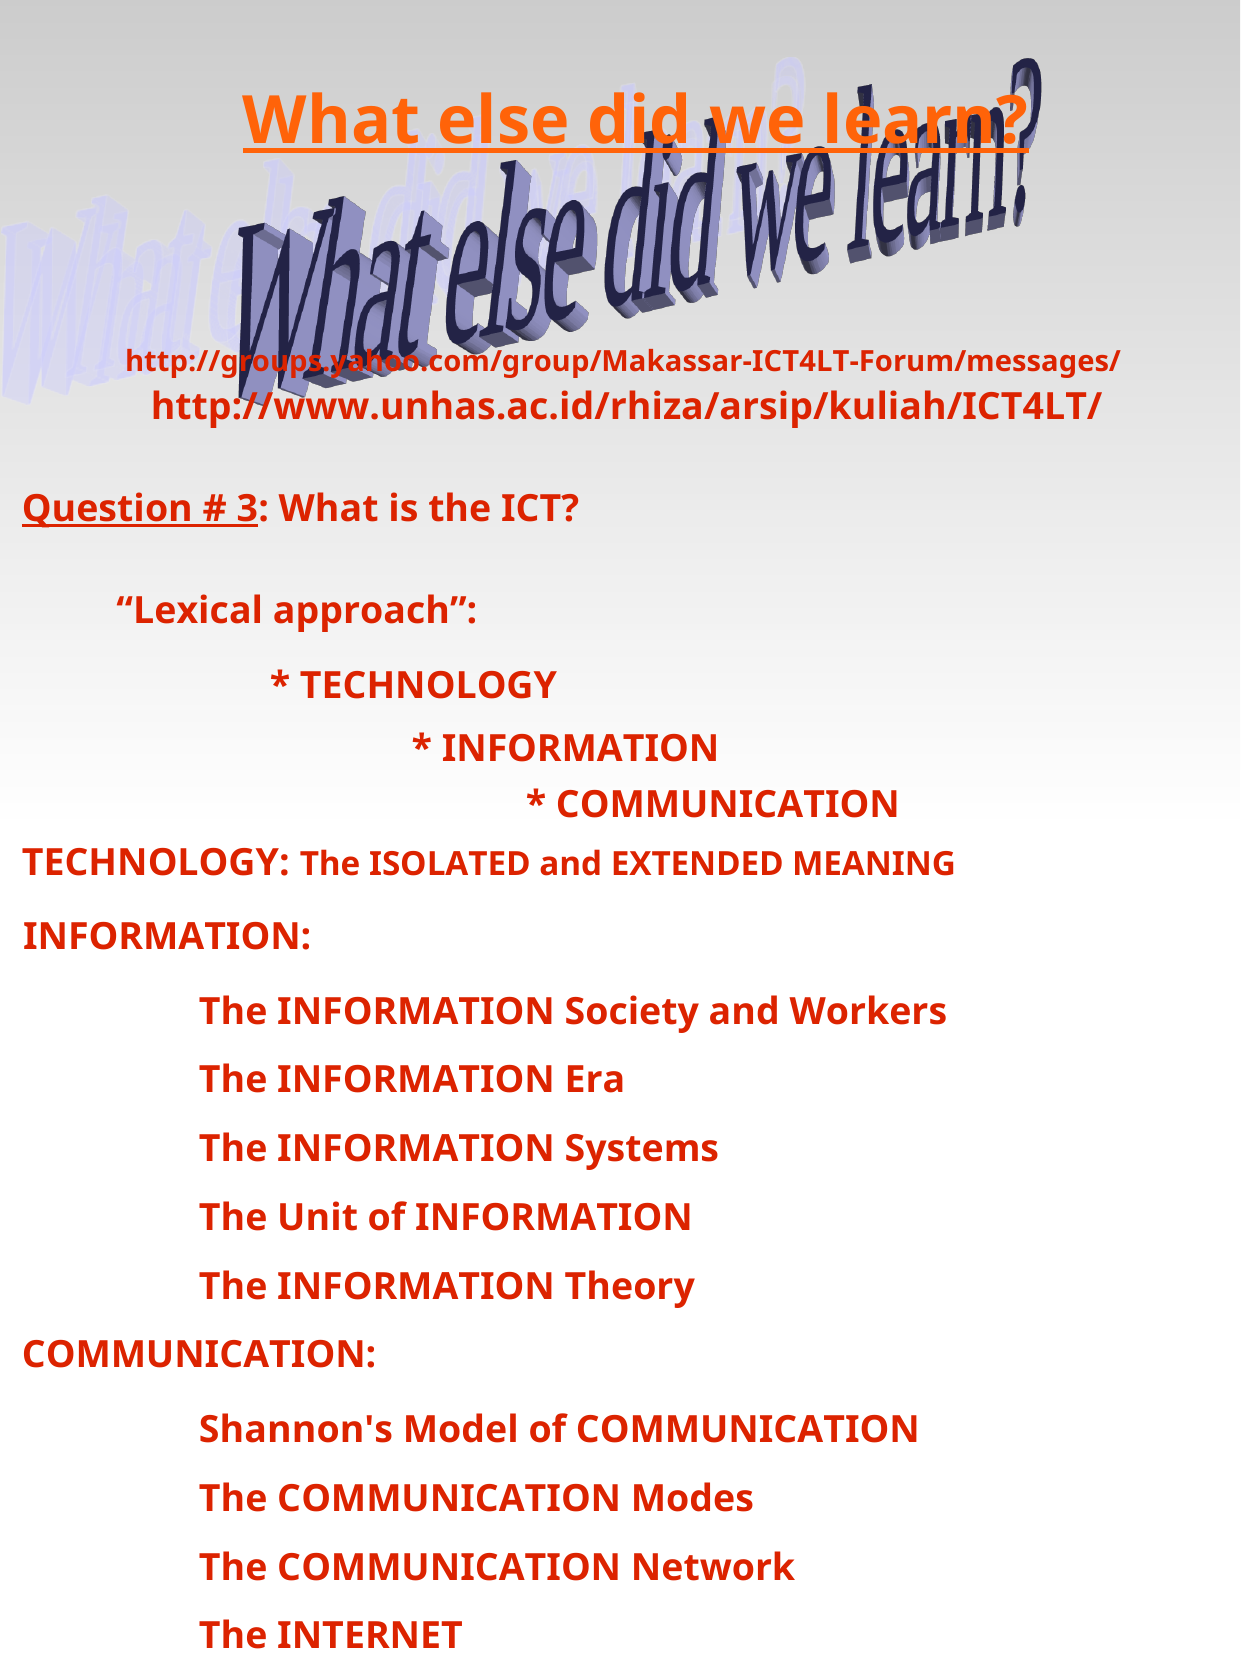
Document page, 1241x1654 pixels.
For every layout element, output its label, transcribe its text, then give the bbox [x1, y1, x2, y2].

list What else did we learn? http://groups.yahoo.com/group/Makassar-ICT4LT-Forum/messages/ http://www.unhas.ac.id/rhiza/arsip/kuliah/ICT4LT/ Question # 3: What is the ICT? “Lexical approach”: * TECHNOLOGY * INFORMATION * COMMUNICATION TECHNOLOGY: The ISOLATED and EXTENDED MEANING INFORMATION: The INFORMATION Society and Workers The INFORMATION Era The INFORMATION Systems The Unit of INFORMATION The INFORMATION Theory COMMUNICATION: Shannon's Model of COMMUNICATION The COMMUNICATION Modes The COMMUNICATION Network The INTERNET [7, 42, 1241, 1598]
